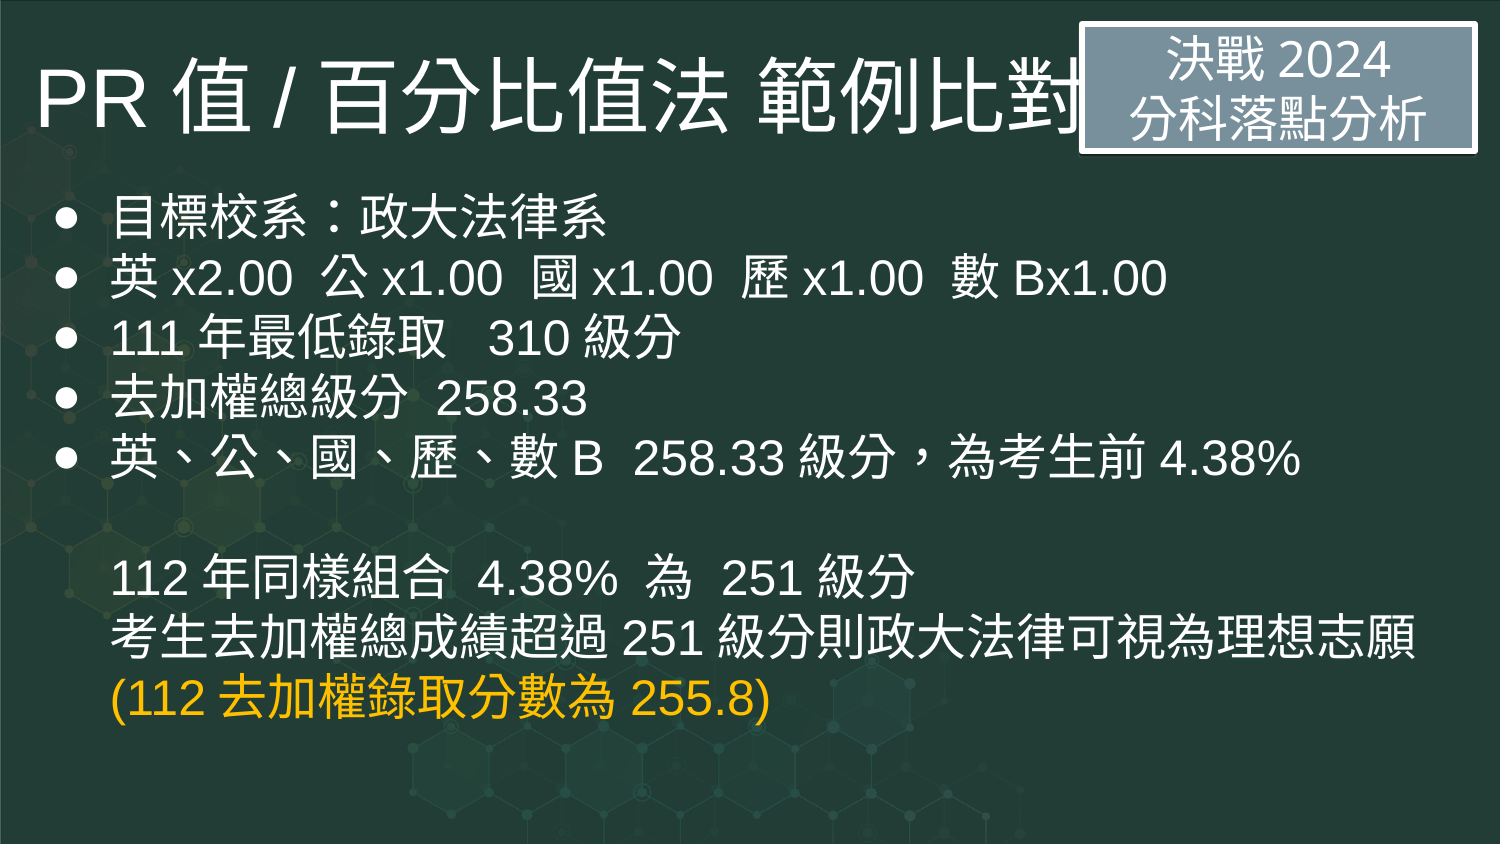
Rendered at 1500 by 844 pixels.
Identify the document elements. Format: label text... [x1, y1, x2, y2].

text_box 決戰2024 分科落點分析 [1081, 24, 1475, 151]
picture [0, 0, 1500, 844]
title PR值/百分比值法 範例比對 [19, 29, 1418, 170]
text_box 目標校系：政大法律系 英x2.00 公x1.00 國x1.00 歷x1.00 數Bx1.00 111年最低錄取 310級分 去加權總級分 258.33 英、公、國、歷、數B 258.33級分，為考生前4.38% 112年同樣組合 4.38% 為 251級分 考生去加權總成績超過251級分則政大法律可視為理想志願 (112去加權錄取分數為255.8) [19, 170, 1481, 741]
